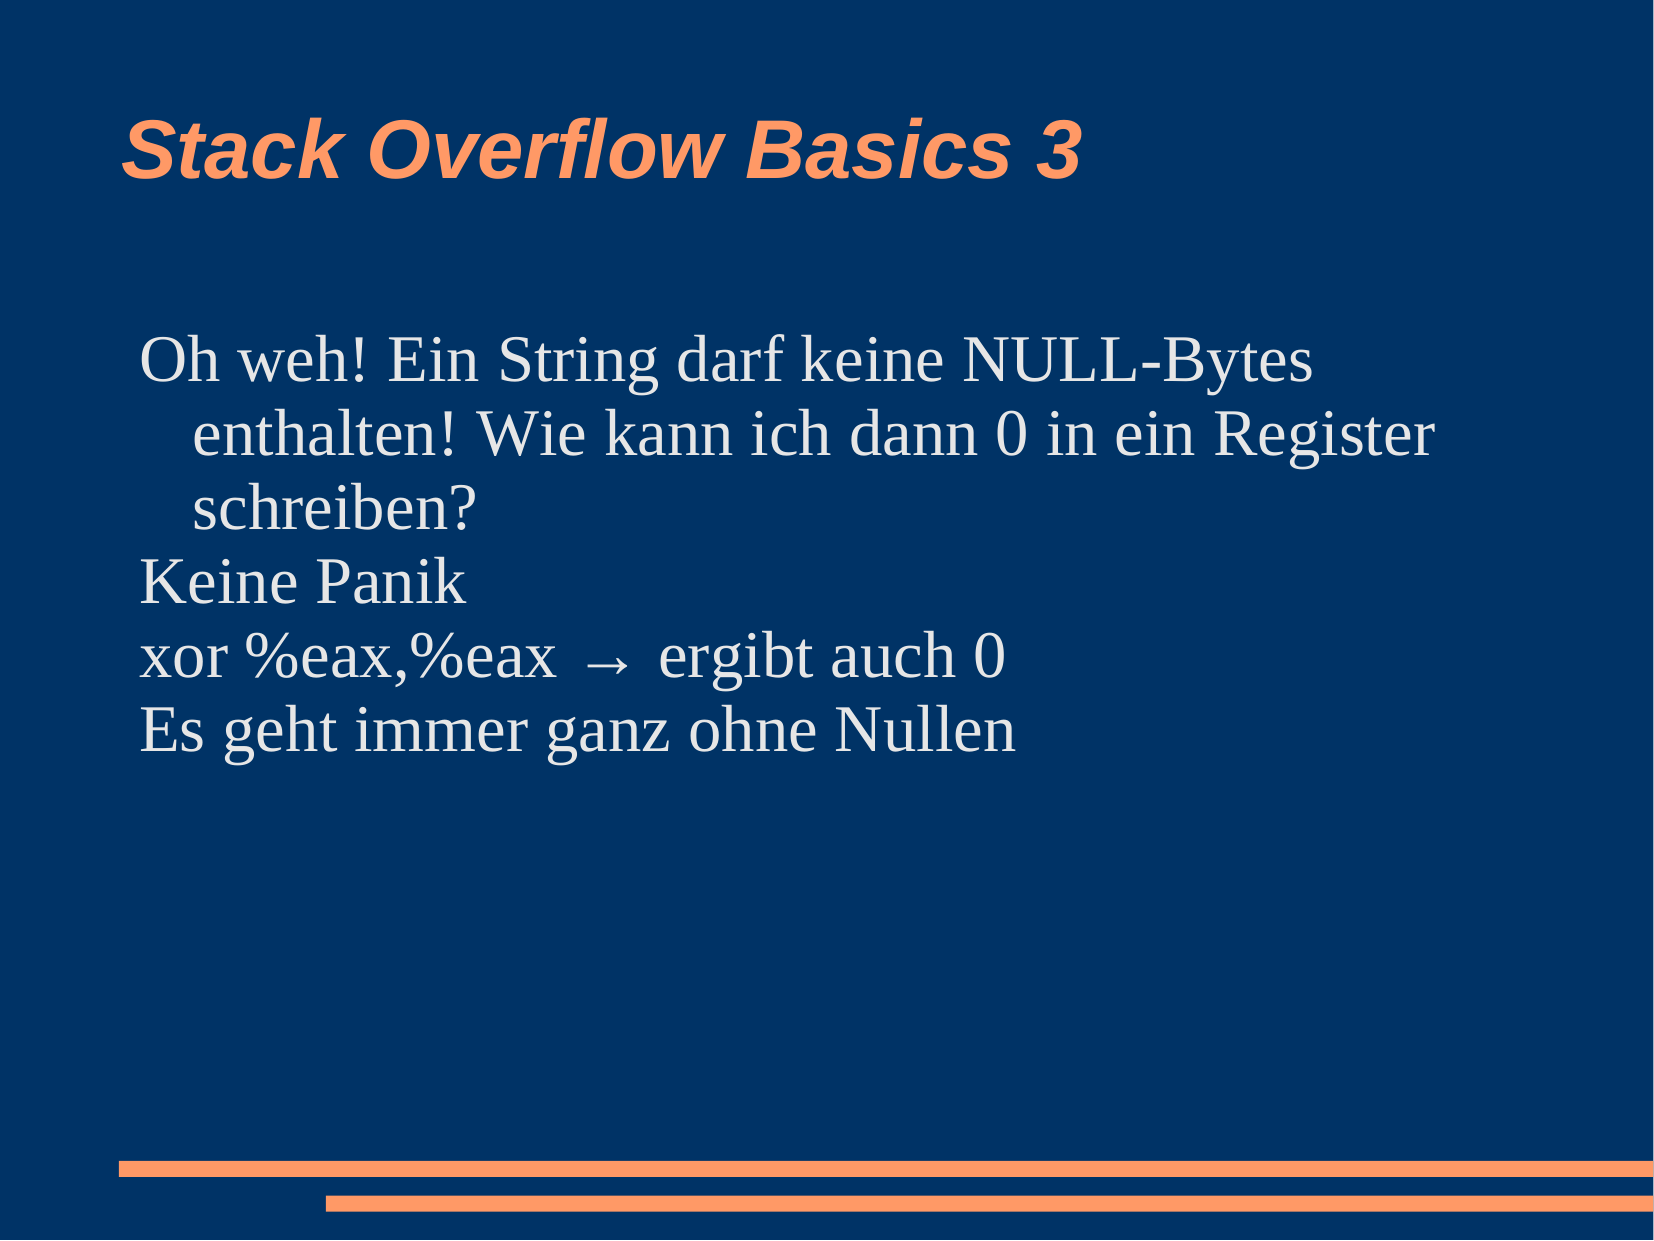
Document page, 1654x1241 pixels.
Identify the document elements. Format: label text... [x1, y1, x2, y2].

title Stack Overflow Basics 3 [121, 53, 1534, 247]
list Oh weh! Ein String darf keine NULL-Bytes enthalten! Wie kann ich dann 0 in ein Register schreiben? Keine Panik xor %eax,%eax → ergibt auch 0 Es geht immer ganz ohne Nullen [121, 322, 1561, 1118]
